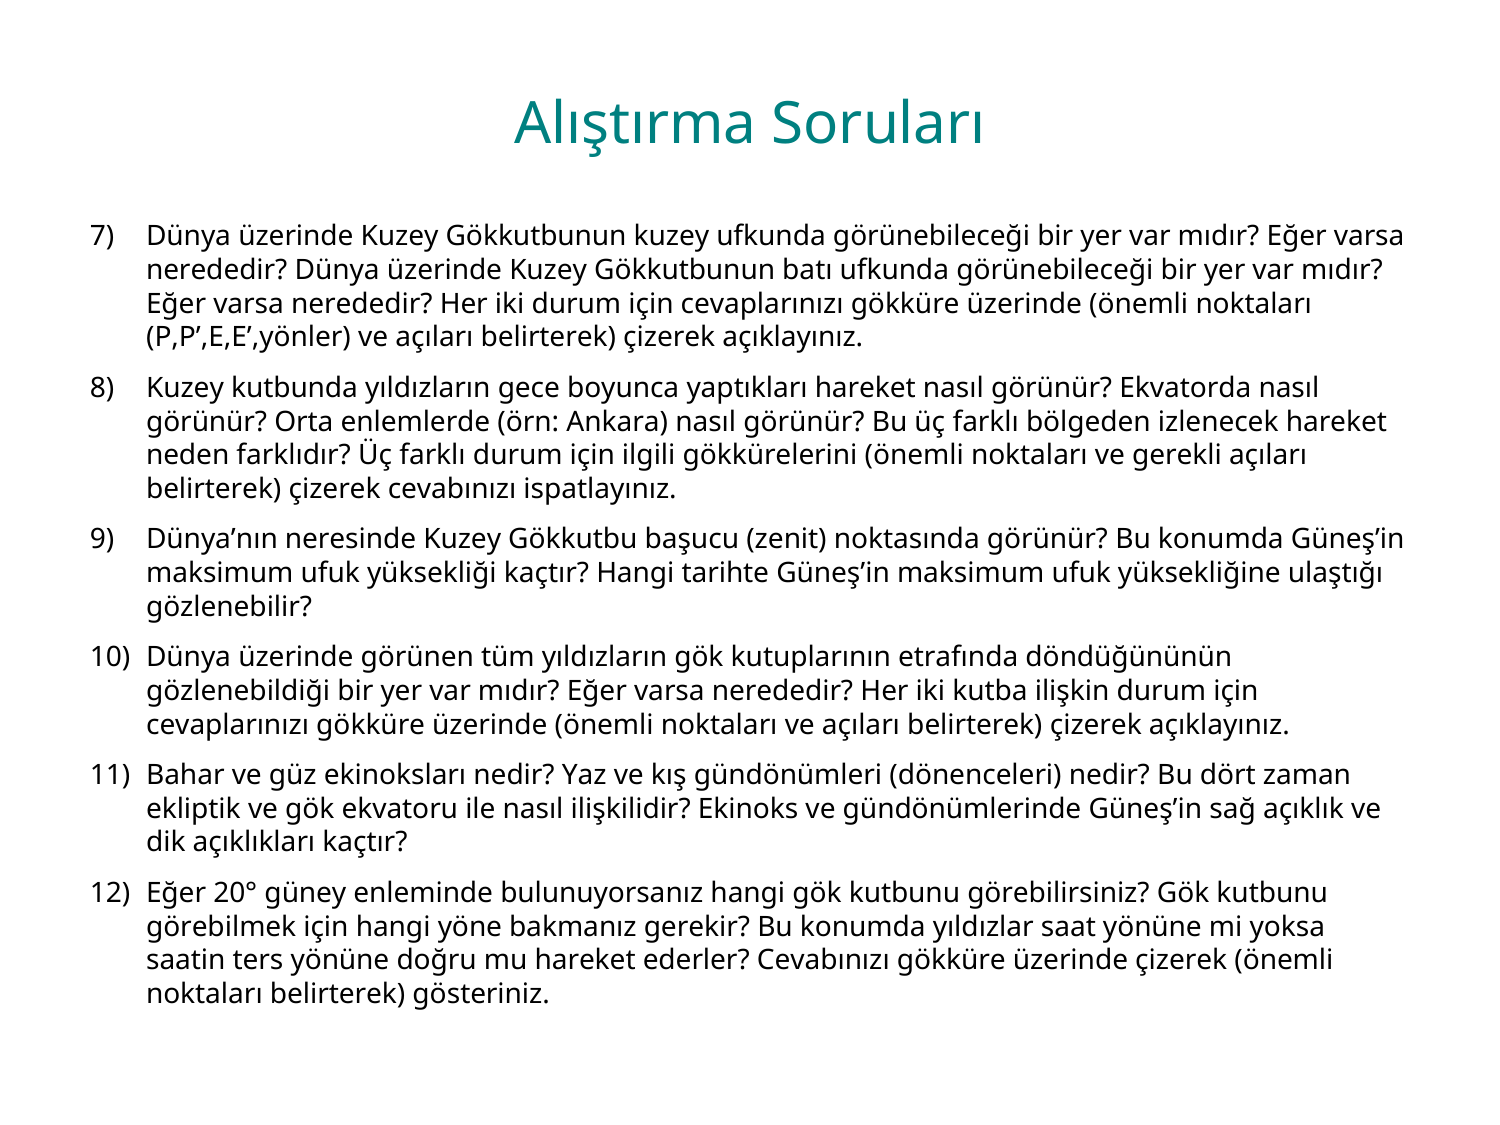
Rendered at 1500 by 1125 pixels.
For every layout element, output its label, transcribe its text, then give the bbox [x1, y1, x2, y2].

list Dünya üzerinde Kuzey Gökkutbunun kuzey ufkunda görünebileceği bir yer var mıdır? Eğer varsa nerededir? Dünya üzerinde Kuzey Gökkutbunun batı ufkunda görünebileceği bir yer var mıdır? Eğer varsa nerededir? Her iki durum için cevaplarınızı gökküre üzerinde (önemli noktaları (P,P’,E,E’,yönler) ve açıları belirterek) çizerek açıklayınız. Kuzey kutbunda yıldızların gece boyunca yaptıkları hareket nasıl görünür? Ekvatorda nasıl görünür? Orta enlemlerde (örn: Ankara) nasıl görünür? Bu üç farklı bölgeden izlenecek hareket neden farklıdır? Üç farklı durum için ilgili gökkürelerini (önemli noktaları ve gerekli açıları belirterek) çizerek cevabınızı ispatlayınız. Dünya’nın neresinde Kuzey Gökkutbu başucu (zenit) noktasında görünür? Bu konumda Güneş’in maksimum ufuk yüksekliği kaçtır? Hangi tarihte Güneş’in maksimum ufuk yüksekliğine ulaştığı gözlenebilir? Dünya üzerinde görünen tüm yıldızların gök kutuplarının etrafında döndüğününün gözlenebildiği bir yer var mıdır? Eğer varsa nerededir? Her iki kutba ilişkin durum için cevaplarınızı gökküre üzerinde (önemli noktaları ve açıları belirterek) çizerek açıklayınız. Bahar ve güz ekinoksları nedir? Yaz ve kış gündönümleri (dönenceleri) nedir? Bu dört zaman ekliptik ve gök ekvatoru ile nasıl ilişkilidir? Ekinoks ve gündönümlerinde Güneş’in sağ açıklık ve dik açıklıkları kaçtır? Eğer 20° güney enleminde bulunuyorsanız hangi gök kutbunu görebilirsiniz? Gök kutbunu görebilmek için hangi yöne bakmanız gerekir? Bu konumda yıldızlar saat yönüne mi yoksa saatin ters yönüne doğru mu hareket ederler? Cevabınızı gökküre üzerinde çizerek (önemli noktaları belirterek) gösteriniz. [75, 210, 1426, 1113]
title Alıştırma Soruları [75, 42, 1426, 198]
